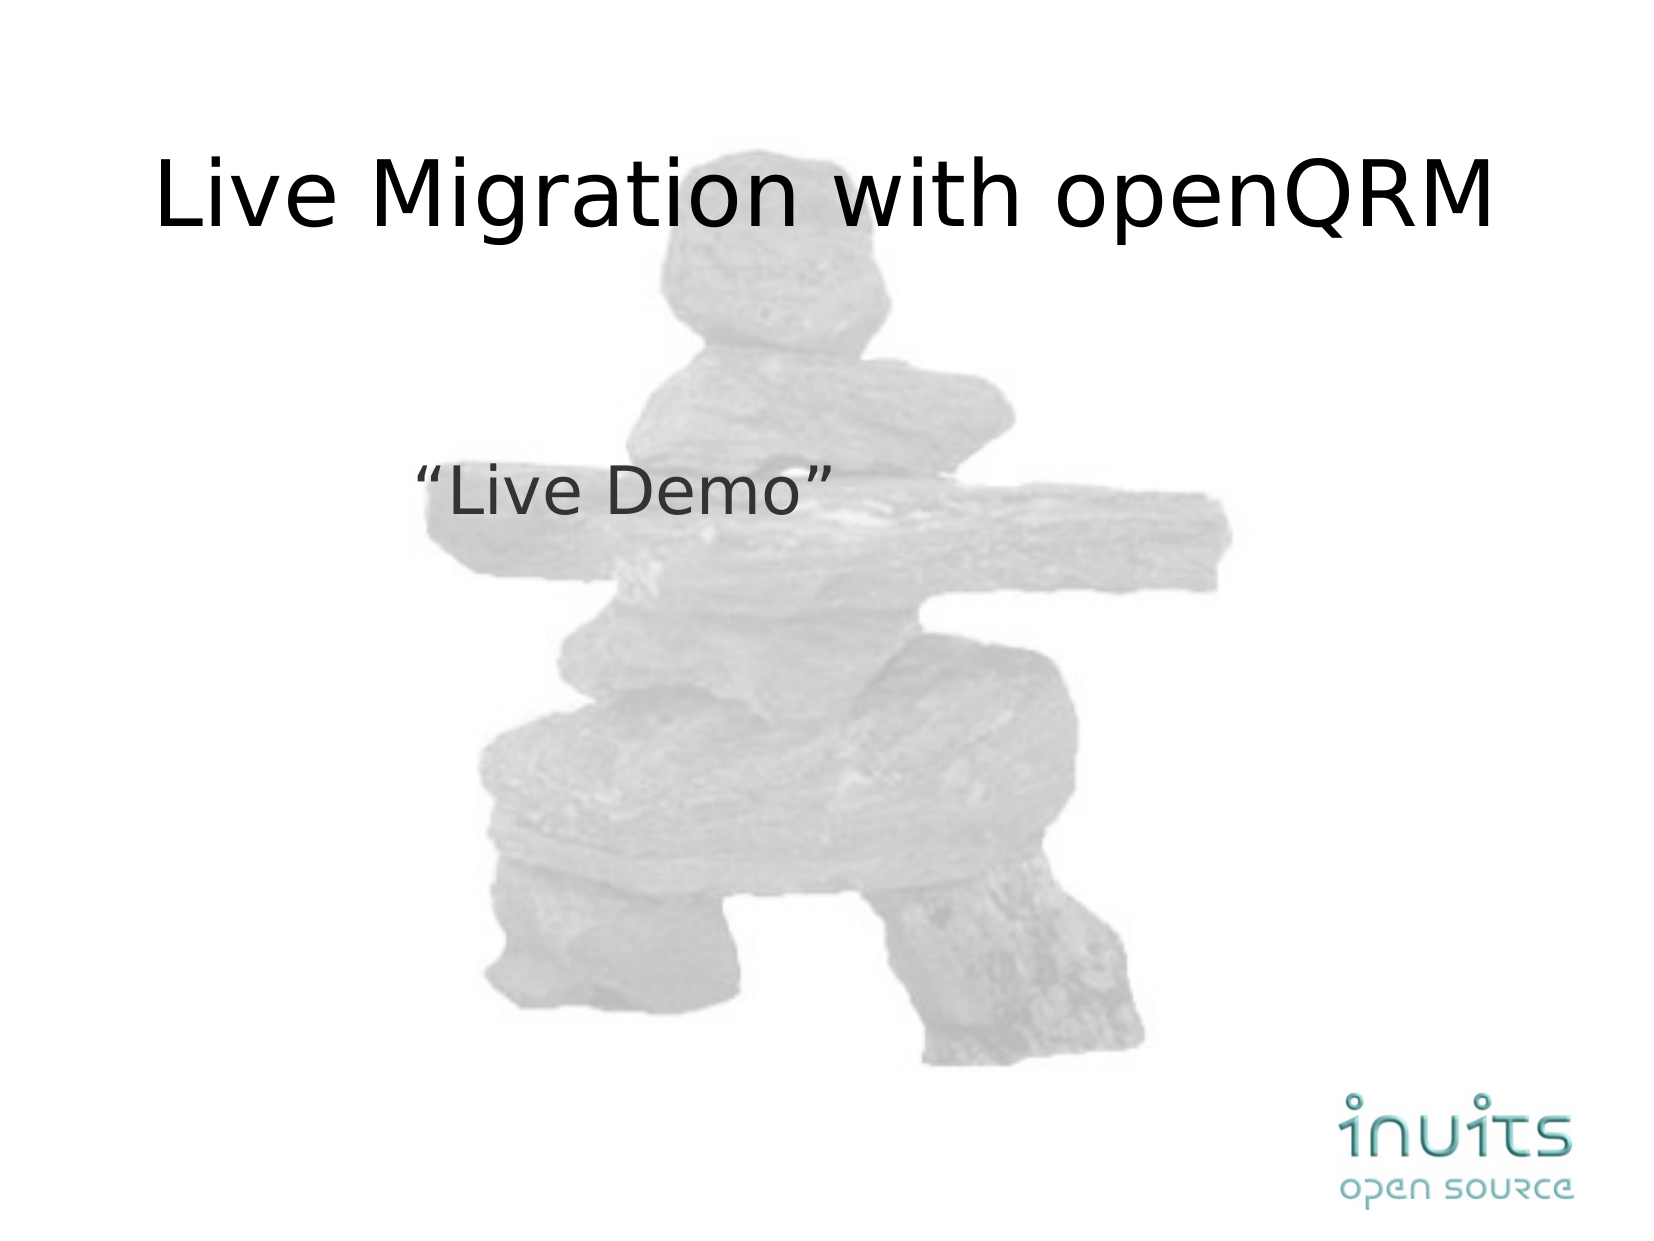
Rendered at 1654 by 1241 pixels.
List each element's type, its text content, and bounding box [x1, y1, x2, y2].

text_box “Live Demo” [375, 452, 1654, 1241]
title Live Migration with openQRM [121, 91, 1534, 299]
picture [337, 299, 1298, 1120]
